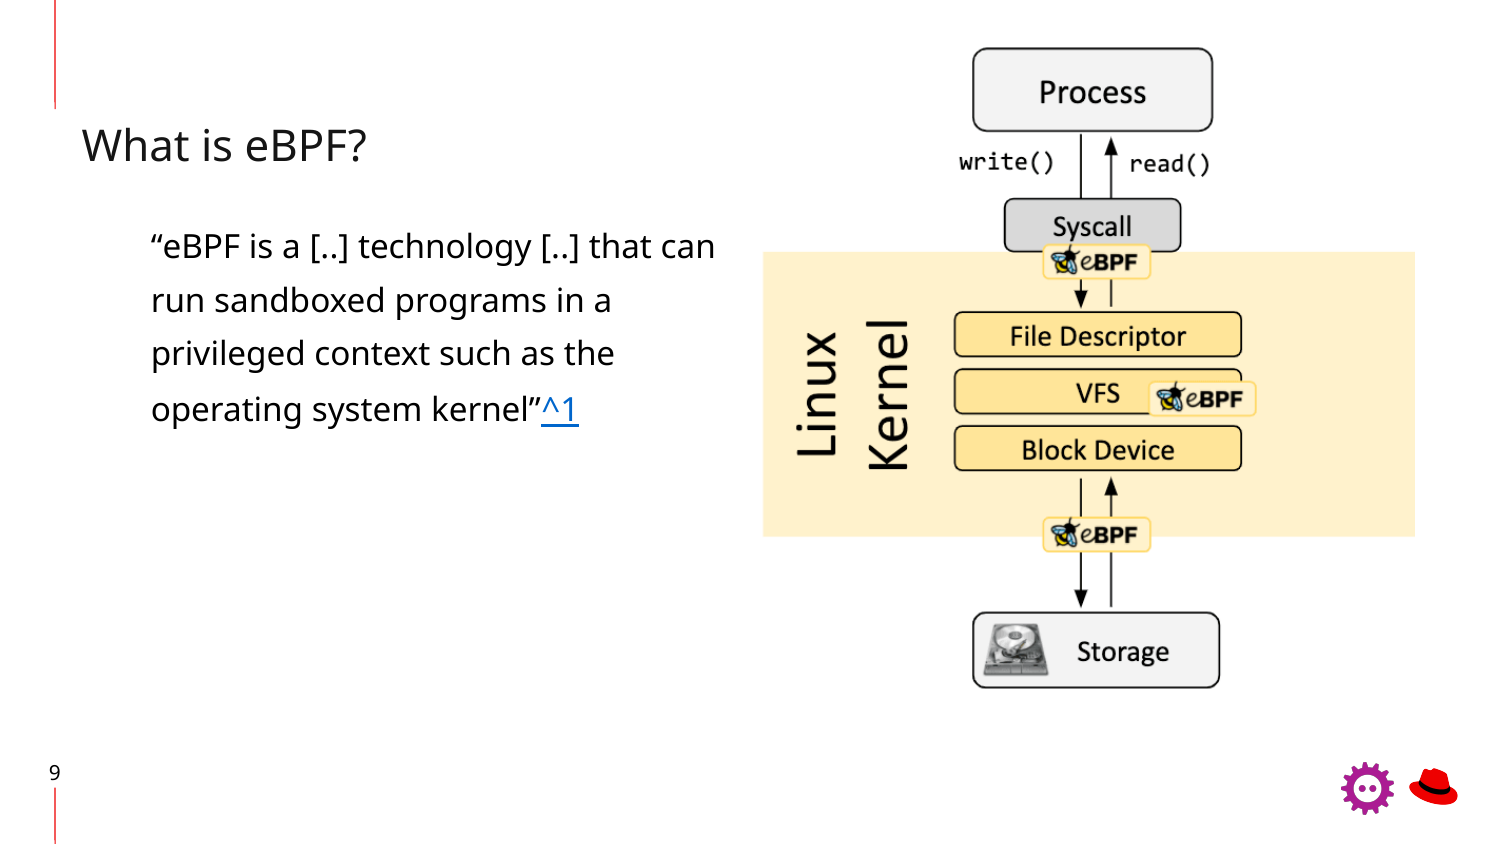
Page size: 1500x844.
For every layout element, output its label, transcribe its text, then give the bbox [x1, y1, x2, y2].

title What is eBPF? [81, 101, 750, 153]
picture [1341, 762, 1394, 815]
picture [750, 41, 1415, 737]
slide_number <number> [20, 774, 89, 788]
picture [1409, 768, 1458, 805]
list “eBPF is a [..] technology [..] that can run sandboxed programs in a privileged context such as the operating system kernel”^1 [150, 210, 750, 763]
